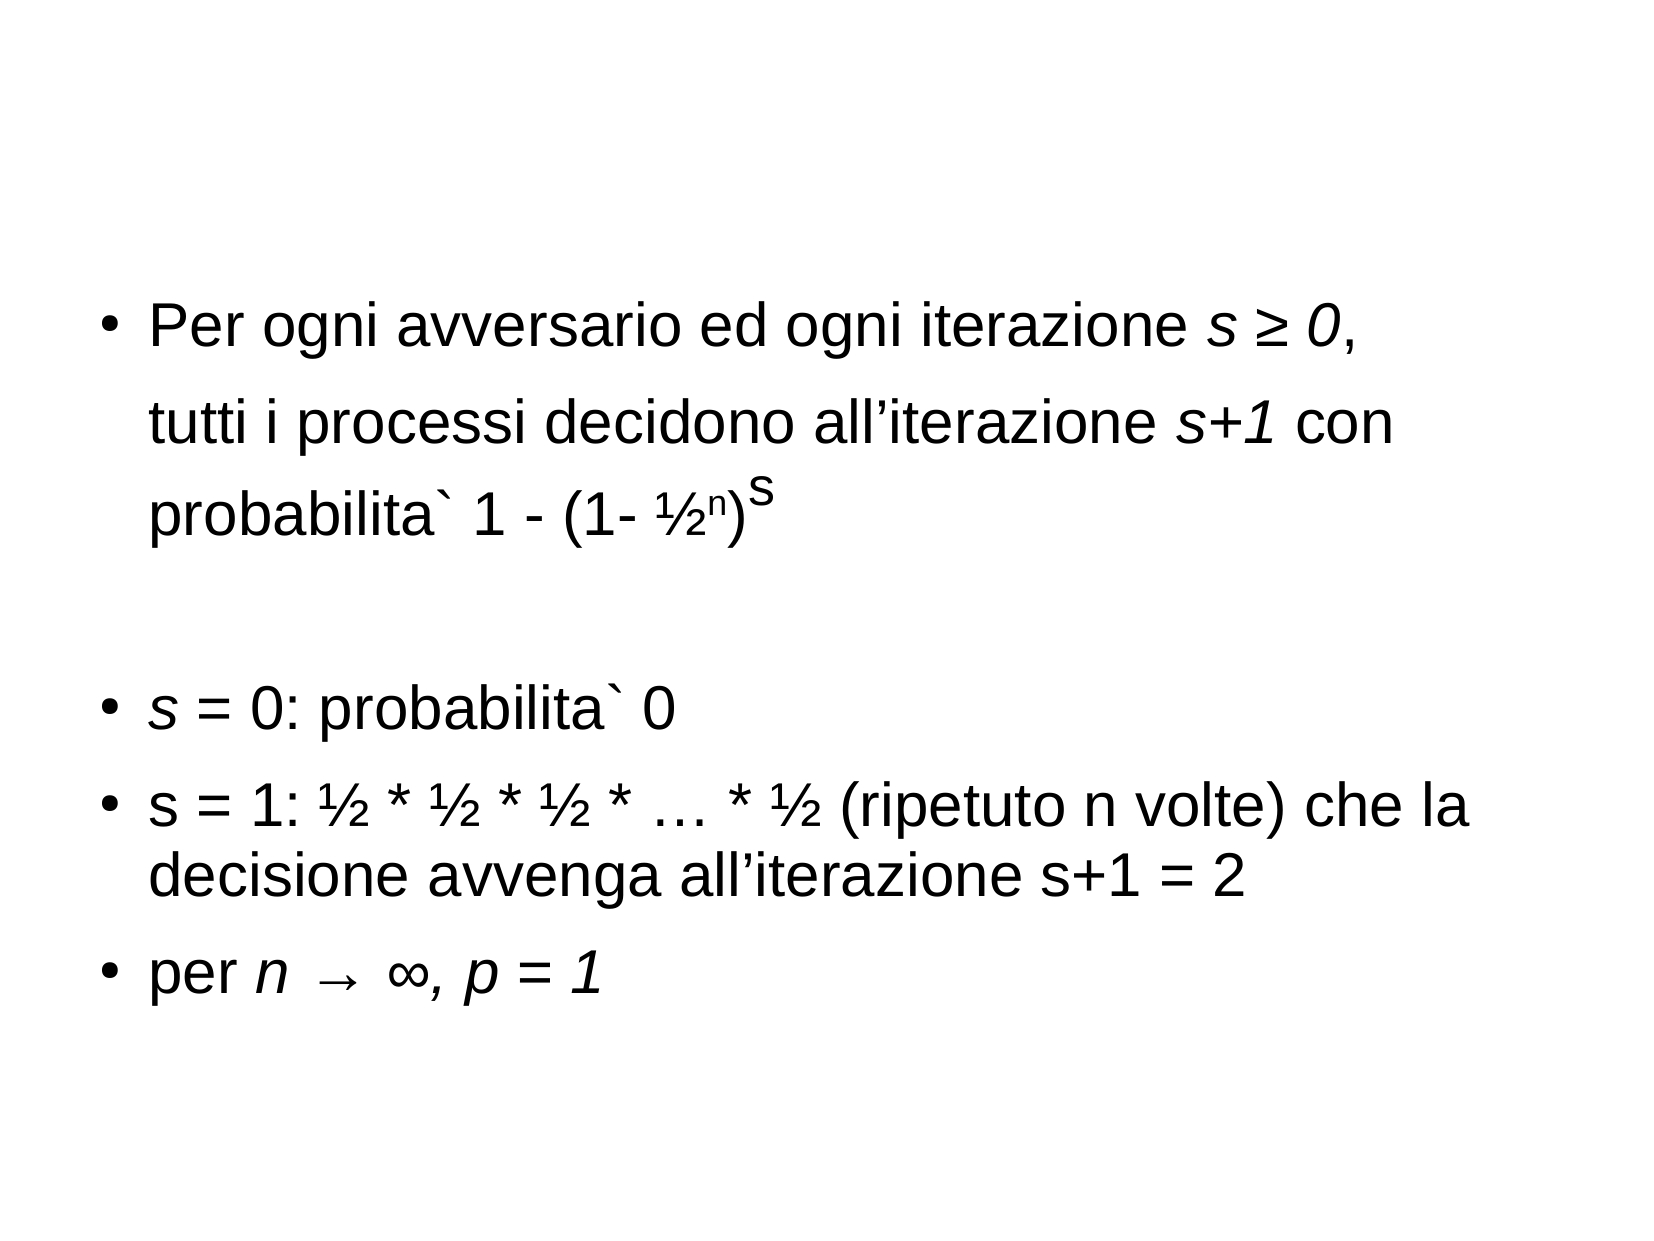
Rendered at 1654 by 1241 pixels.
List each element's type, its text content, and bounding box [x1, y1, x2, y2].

list Per ogni avversario ed ogni iterazione s ≥ 0, tutti i processi decidono all’iterazione s+1 con probabilita` 1 - (1- ½n)s s = 0: probabilita` 0 s = 1: ½ * ½ * ½ * … * ½ (ripetuto n volte) che la decisione avvenga all’iterazione s+1 = 2 per n → ∞, p = 1 [82, 290, 1571, 1010]
